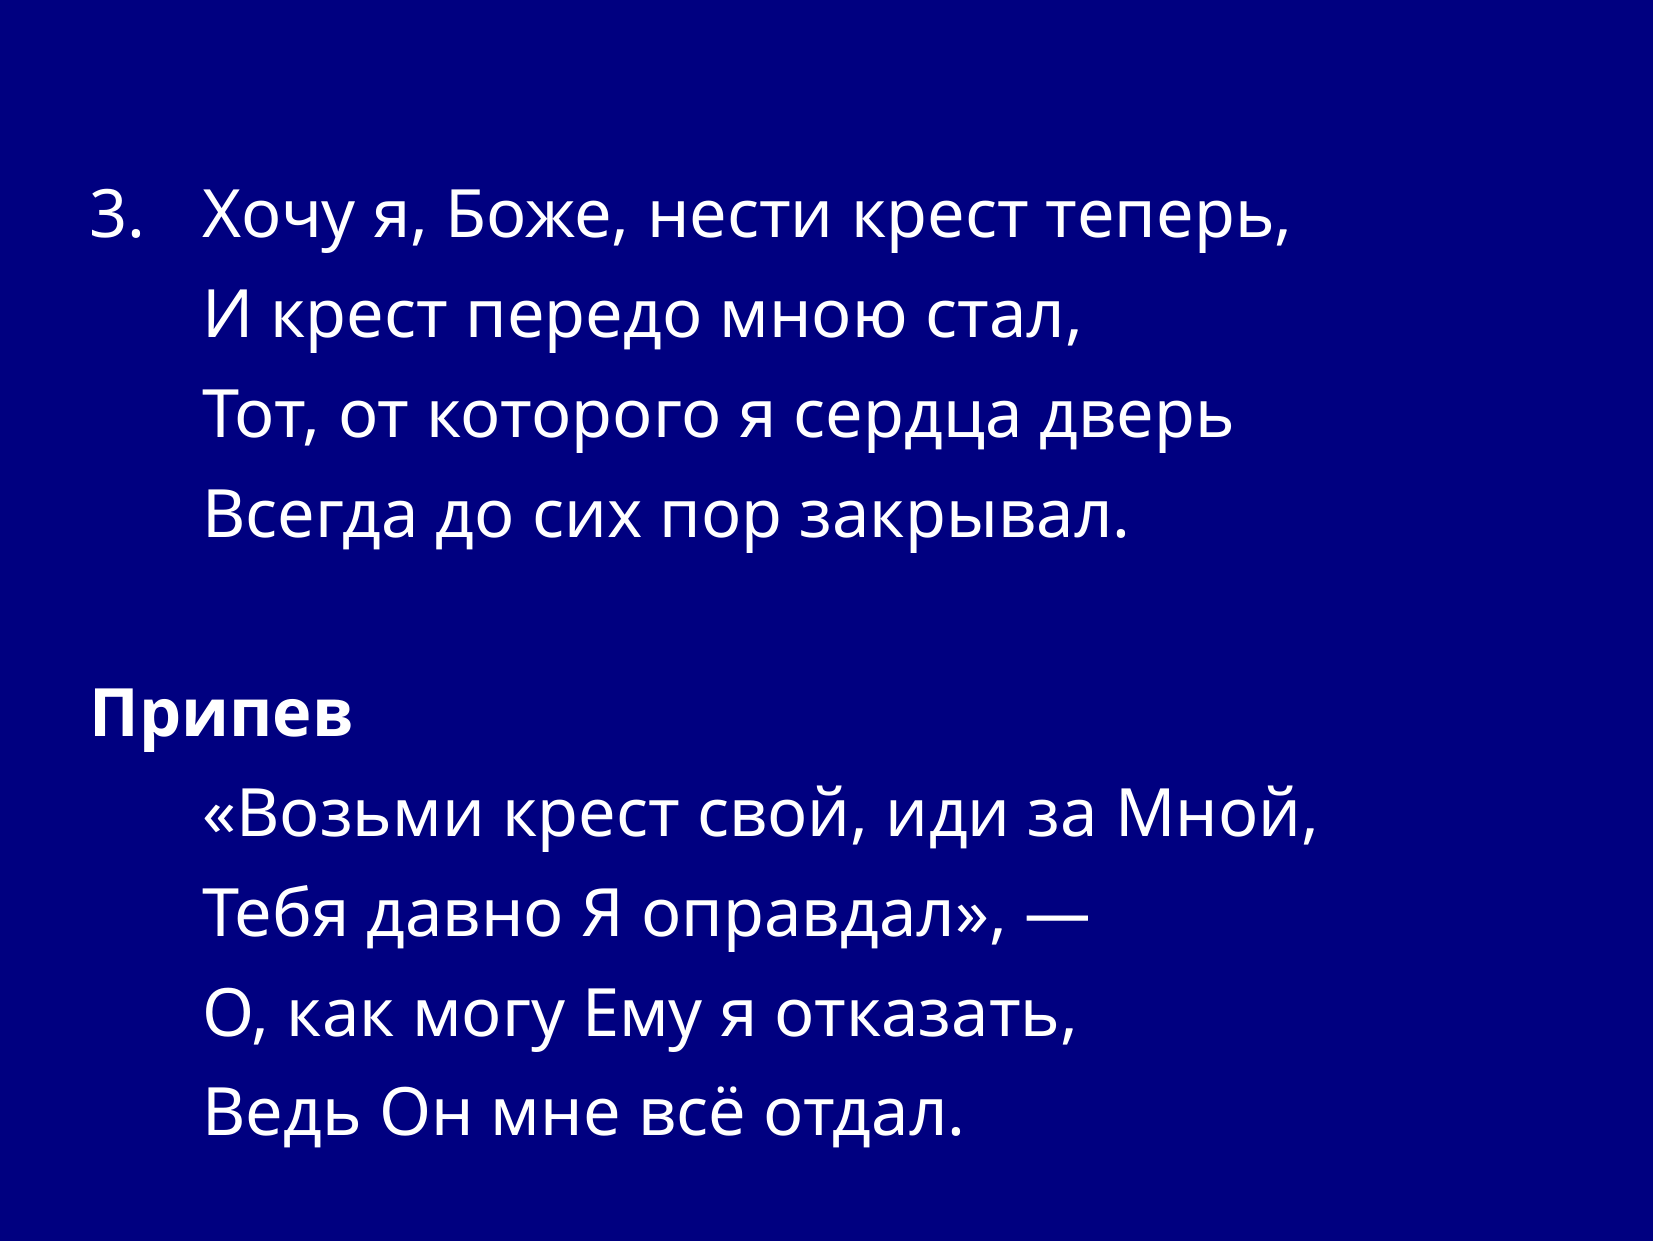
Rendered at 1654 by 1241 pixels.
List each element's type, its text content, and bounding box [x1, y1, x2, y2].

text_box 3. Хочу я, Боже, нести крест теперь, И крест передо мною стал, Тот, от которого я сердца дверь Всегда до сих пор закрывал. Припев «Возьми крест свой, иди за Мной, Тебя давно Я оправдал», ― О, как могу Ему я отказать, Ведь Он мне всё отдал. [75, 150, 1576, 1163]
